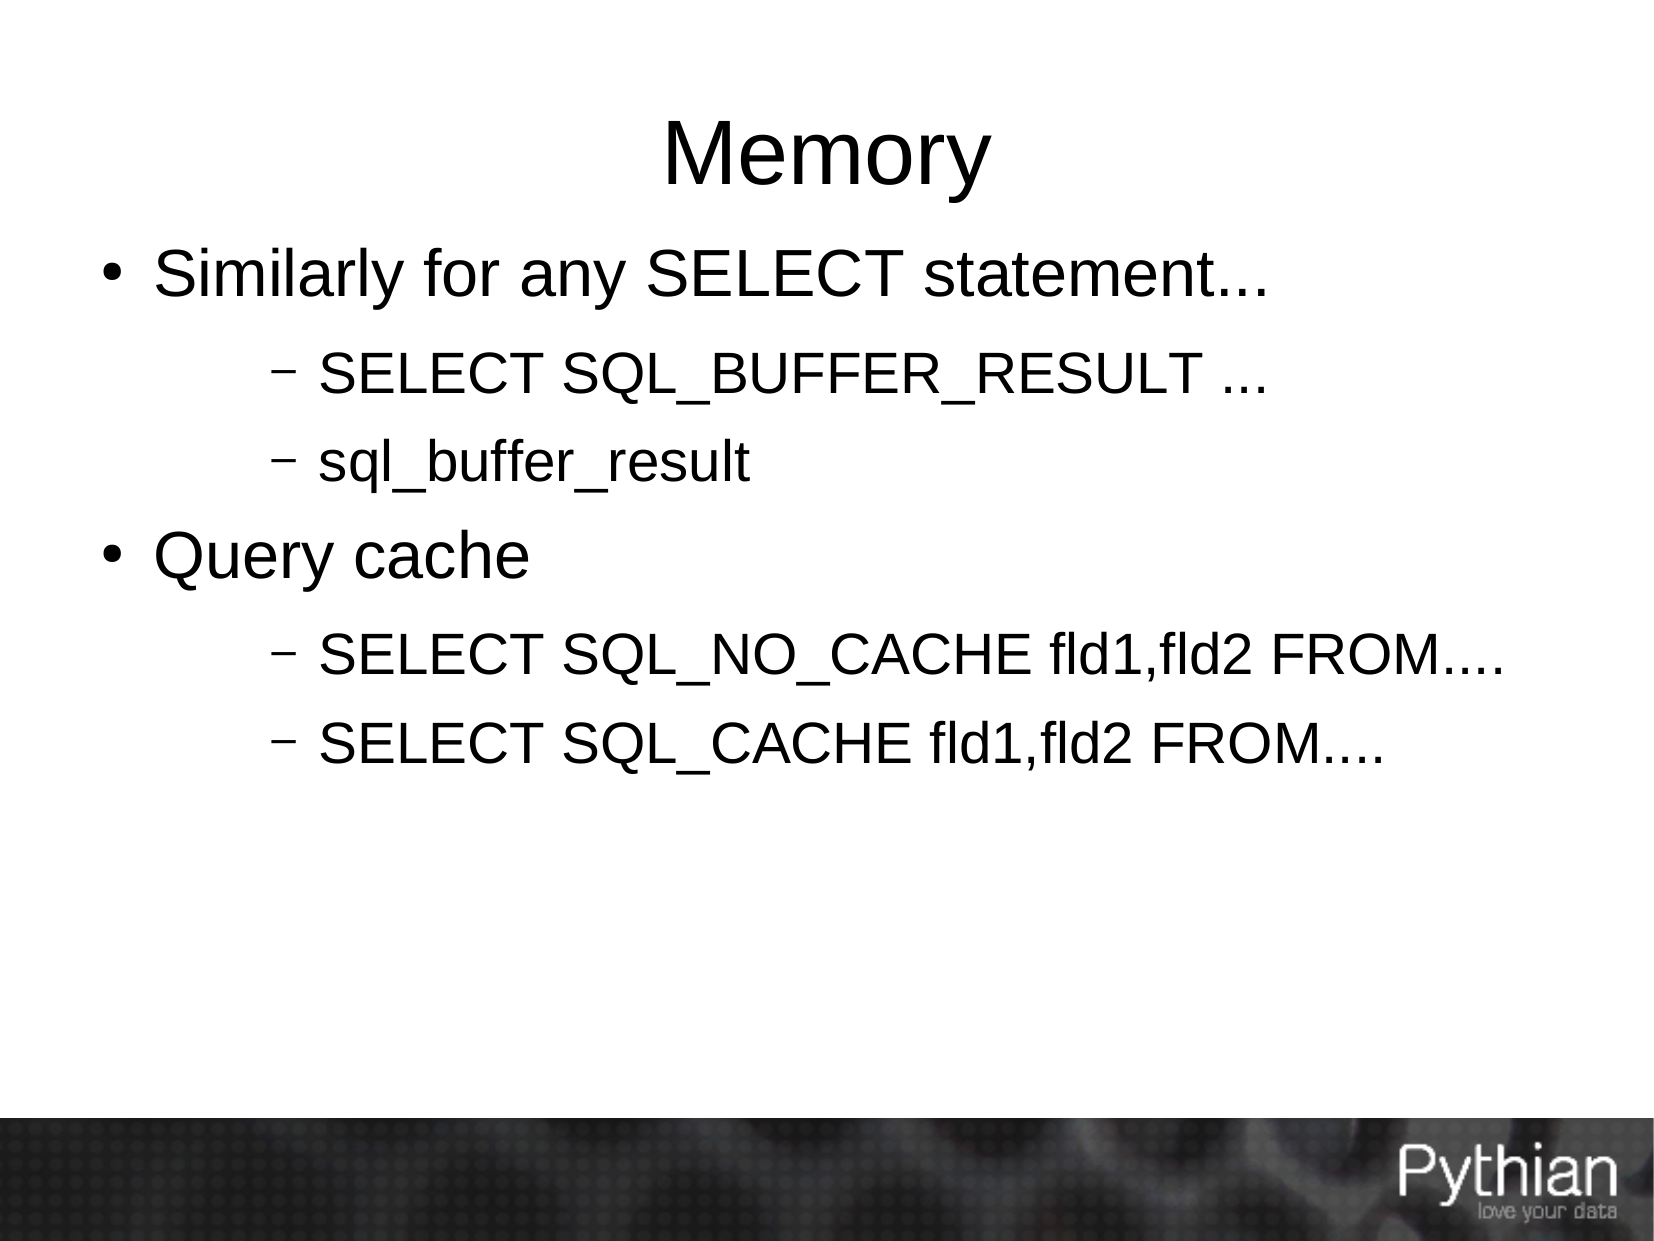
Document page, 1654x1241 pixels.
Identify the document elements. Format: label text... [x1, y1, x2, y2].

picture [0, 1118, 1654, 1241]
title Memory [82, 49, 1571, 236]
list Similarly for any SELECT statement... SELECT SQL_BUFFER_RESULT ... sql_buffer_result Query cache SELECT SQL_NO_CACHE fld1,fld2 FROM.... SELECT SQL_CACHE fld1,fld2 FROM.... [82, 236, 1571, 1093]
